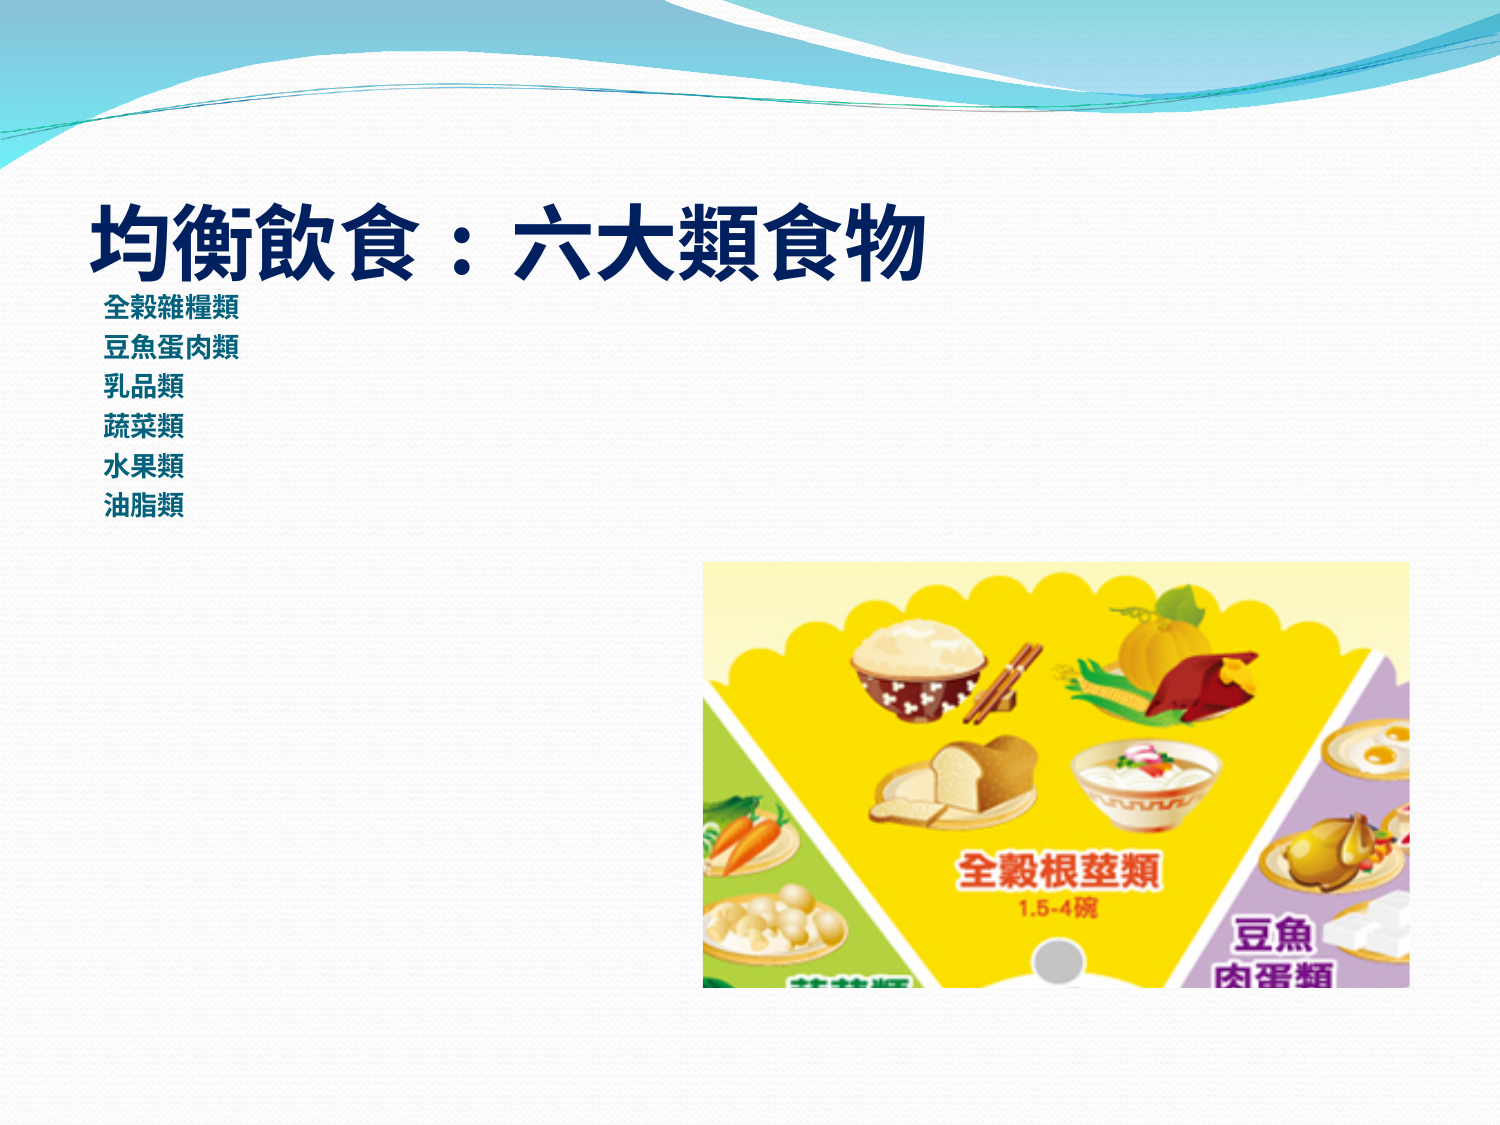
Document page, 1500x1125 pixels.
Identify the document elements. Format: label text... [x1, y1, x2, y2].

picture [0, 0, 1500, 1125]
list 全榖雜糧類 豆魚蛋肉類 乳品類 蔬菜類 水果類 油脂類 [88, 243, 1439, 1059]
title 均衡飲食:六大類食物 [88, 115, 1425, 243]
